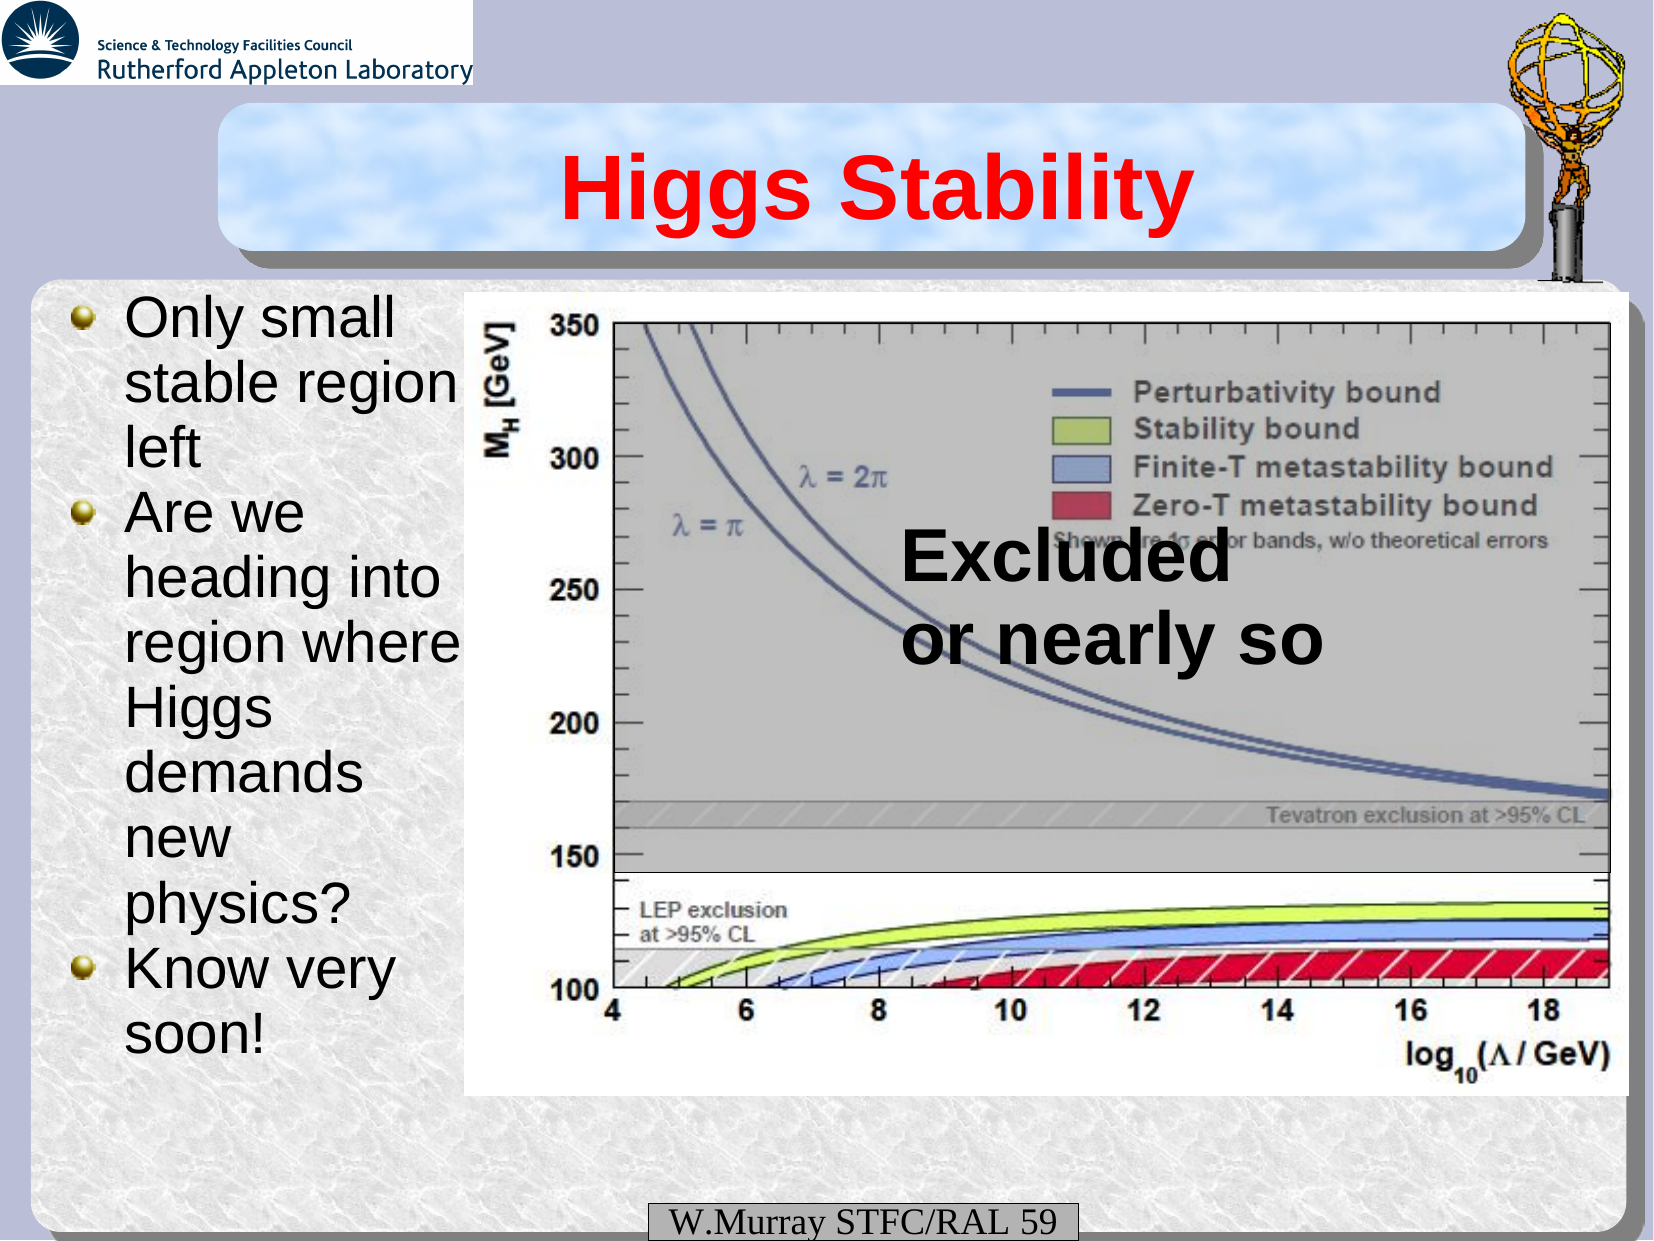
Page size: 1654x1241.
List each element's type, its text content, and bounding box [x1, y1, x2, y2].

title Higgs Stability [244, 112, 1512, 263]
picture [0, 0, 473, 85]
picture [30, 0, 1654, 1232]
text_box Excluded or nearly so [614, 323, 1611, 873]
list Only small stable region left Are we heading into region where Higgs demands new physics? Know very soon! [53, 285, 465, 1193]
